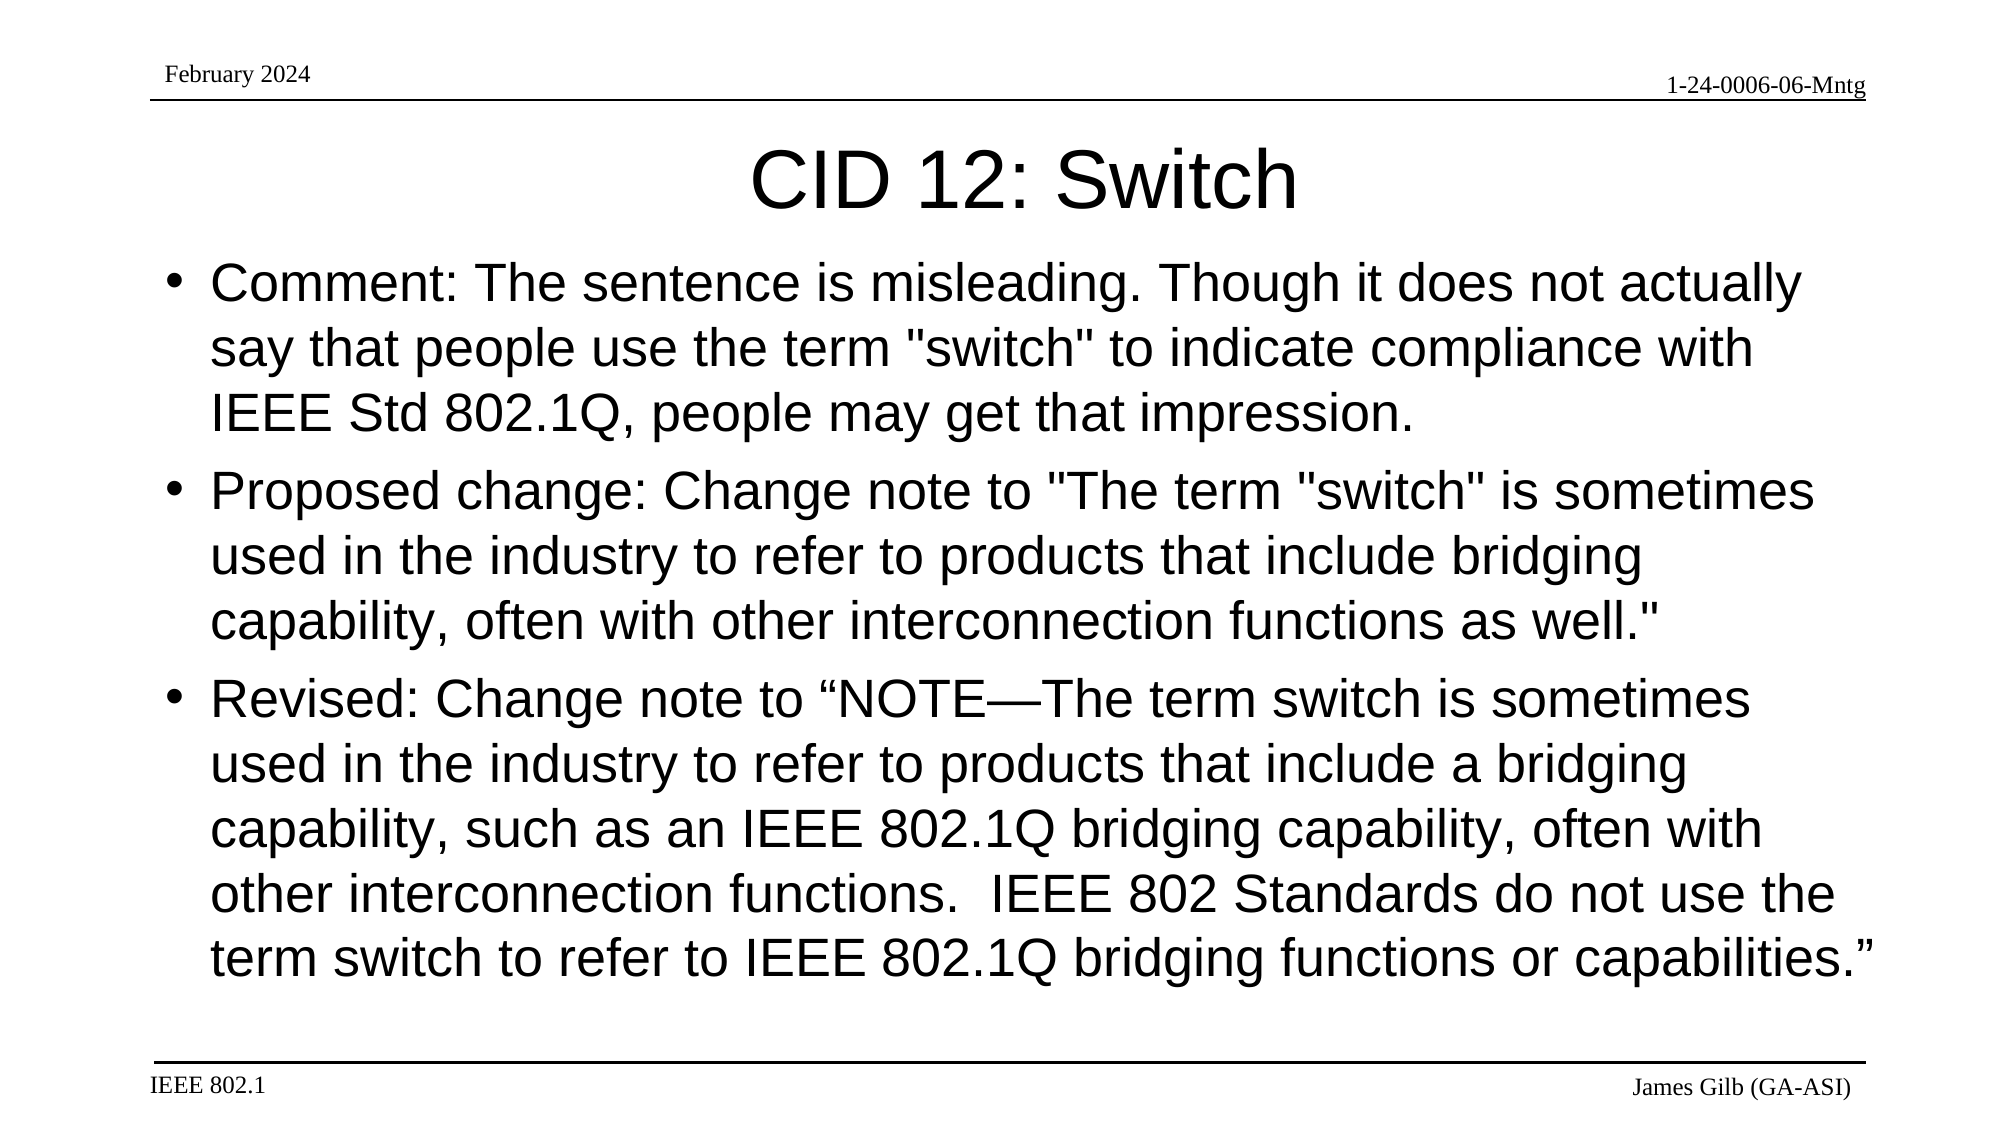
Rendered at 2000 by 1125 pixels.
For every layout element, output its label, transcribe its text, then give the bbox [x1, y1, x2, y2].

title CID 12: Switch [149, 112, 1900, 238]
list Comment: The sentence is misleading. Though it does not actually say that people use the term "switch" to indicate compliance with IEEE Std 802.1Q, people may get that impression. Proposed change: Change note to "The term "switch" is sometimes used in the industry to refer to products that include bridging capability, often with other interconnection functions as well." Revised: Change note to “NOTE—The term switch is sometimes used in the industry to refer to products that include a bridging capability, such as an IEEE 802.1Q bridging capability, often with other interconnection functions. IEEE 802 Standards do not use the term switch to refer to IEEE 802.1Q bridging functions or capabilities.” [150, 239, 1900, 1051]
